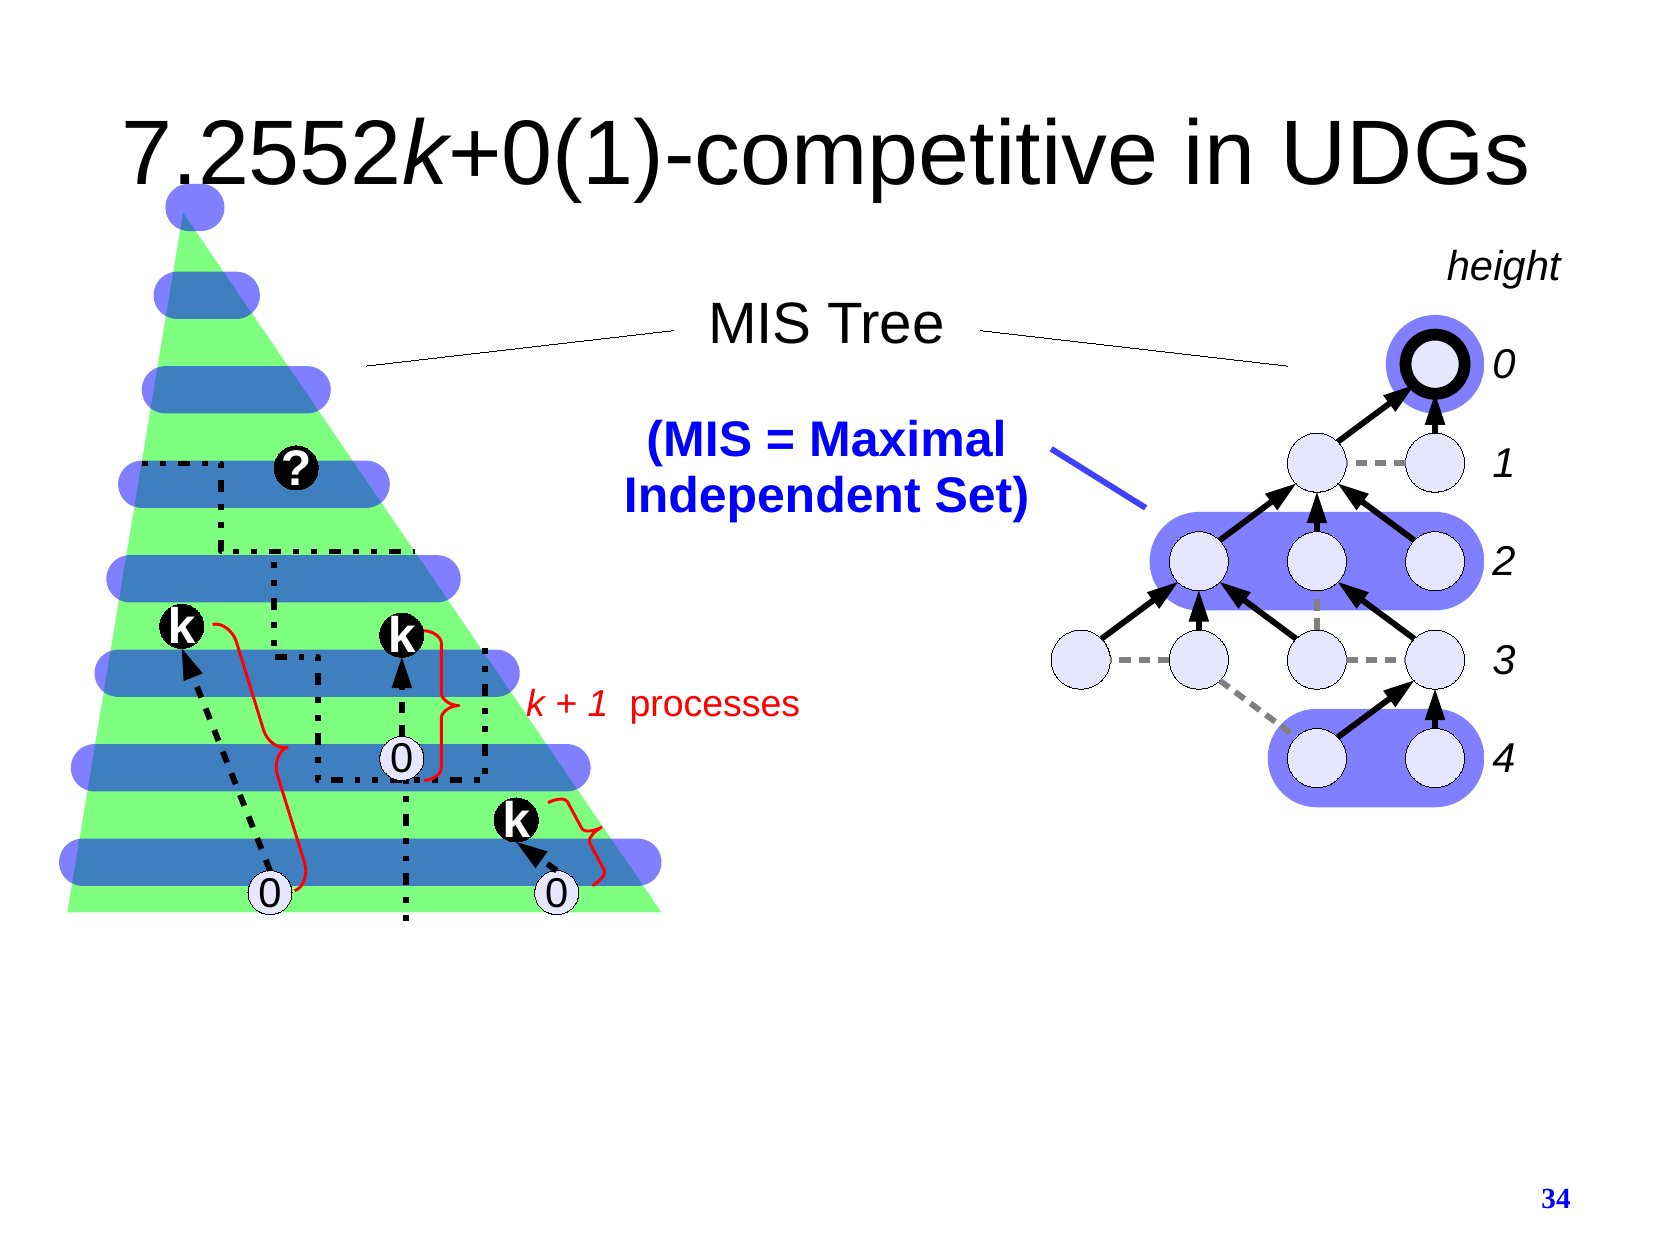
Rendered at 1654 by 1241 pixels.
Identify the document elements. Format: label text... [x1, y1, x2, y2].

text_box [1405, 433, 1465, 493]
title 7.2552k+0(1)-competitive in UDGs [82, 49, 1571, 257]
text_box [1385, 314, 1484, 413]
text_box 0 [1484, 334, 1524, 394]
text_box 2 [1484, 531, 1524, 591]
text_box 0 [534, 870, 579, 915]
text_box 3 [1484, 630, 1524, 690]
text_box MIS Tree (MIS = Maximal Independent Set) [609, 283, 1044, 530]
text_box height [1507, 260, 1519, 277]
text_box [1287, 433, 1347, 493]
text_box [1267, 708, 1484, 808]
text_box [1051, 630, 1111, 690]
text_box ? [274, 445, 319, 490]
text_box height [1484, 236, 1524, 296]
text_box k [494, 797, 539, 842]
text_box 0 [247, 870, 293, 915]
text_box k + 1 processes [511, 675, 815, 733]
text_box [1287, 630, 1347, 690]
text_box [59, 183, 662, 913]
text_box 0 [379, 736, 424, 781]
text_box [1149, 511, 1484, 611]
text_box [1169, 630, 1229, 690]
text_box 1 [1484, 433, 1524, 493]
text_box 4 [1484, 728, 1524, 788]
text_box [1405, 630, 1465, 690]
text_box k [379, 613, 424, 658]
text_box k [159, 604, 204, 649]
